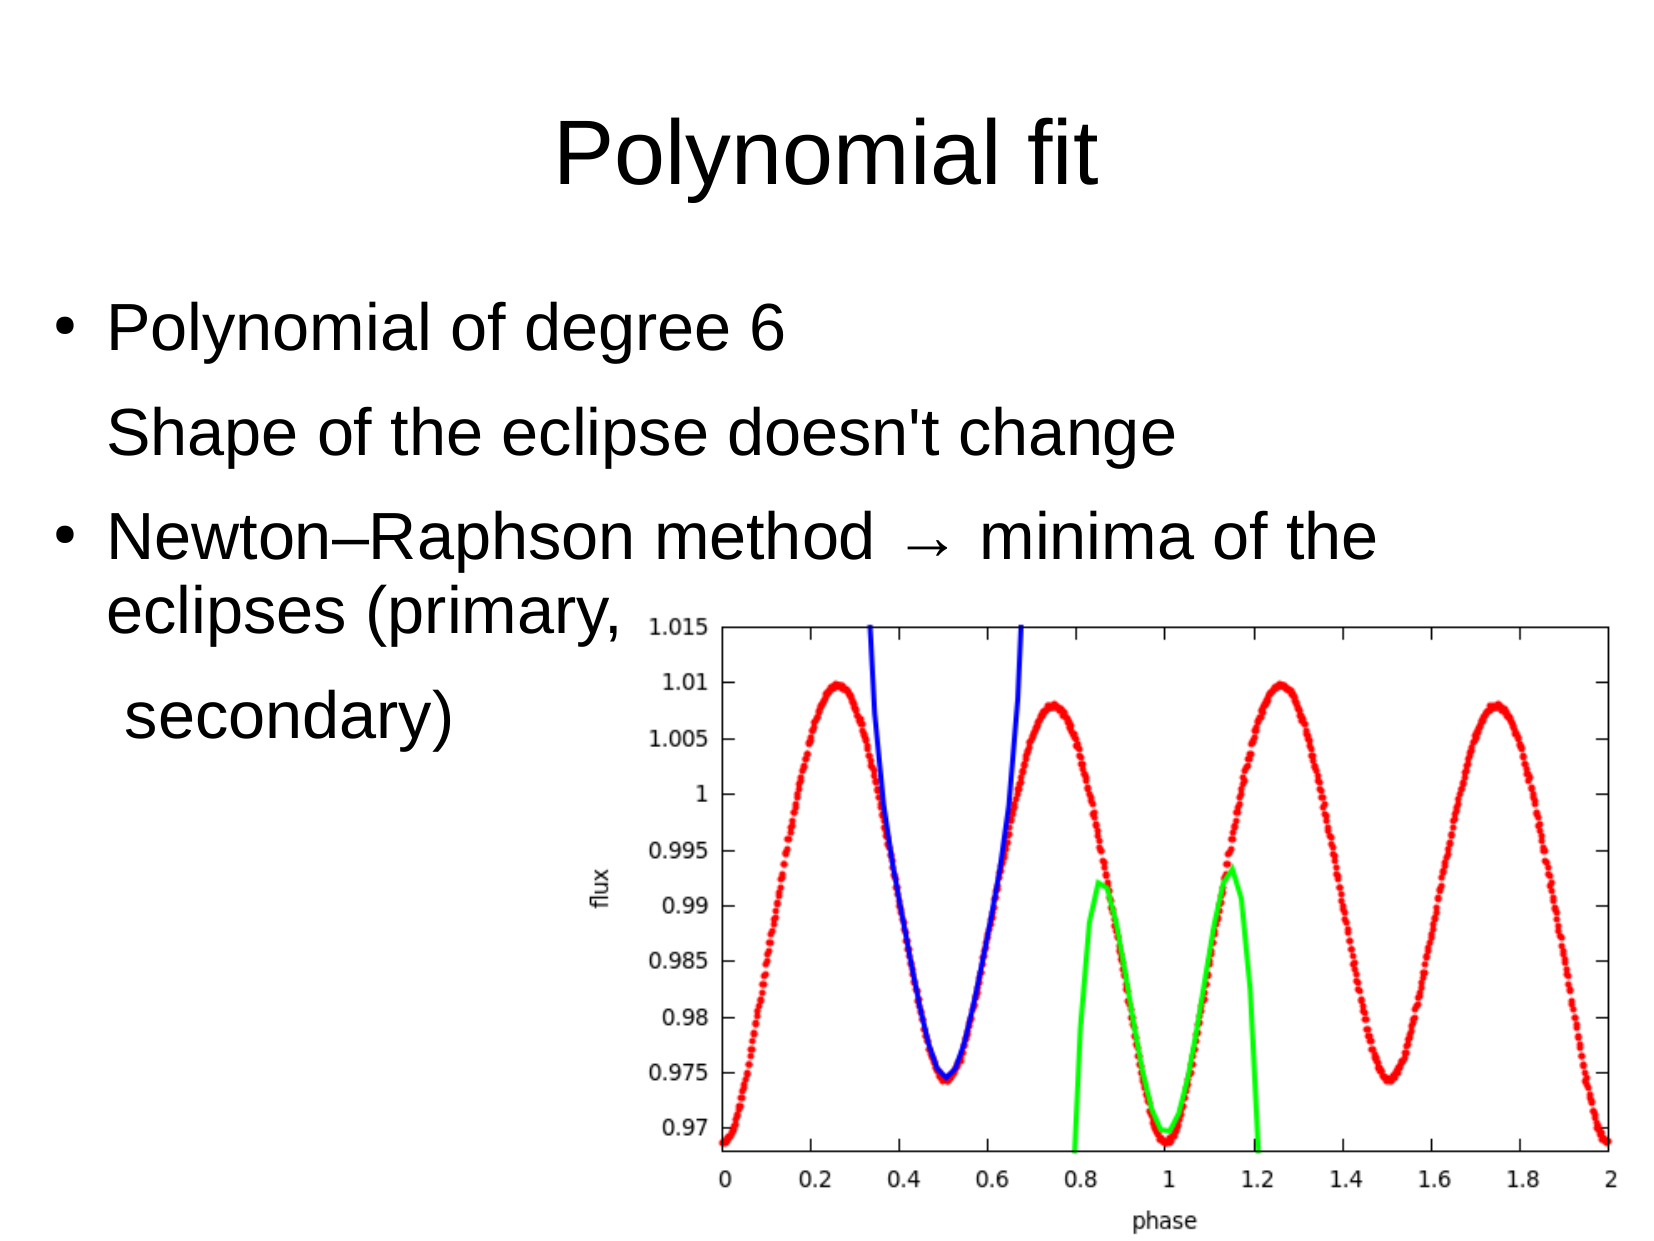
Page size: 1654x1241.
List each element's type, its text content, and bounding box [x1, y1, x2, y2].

list Polynomial of degree 6 Shape of the eclipse doesn't change Newton–Raphson method → minima of the eclipses (primary, secondary) [35, 290, 1619, 1010]
picture [580, 601, 1648, 1241]
title Polynomial fit [82, 49, 1571, 257]
